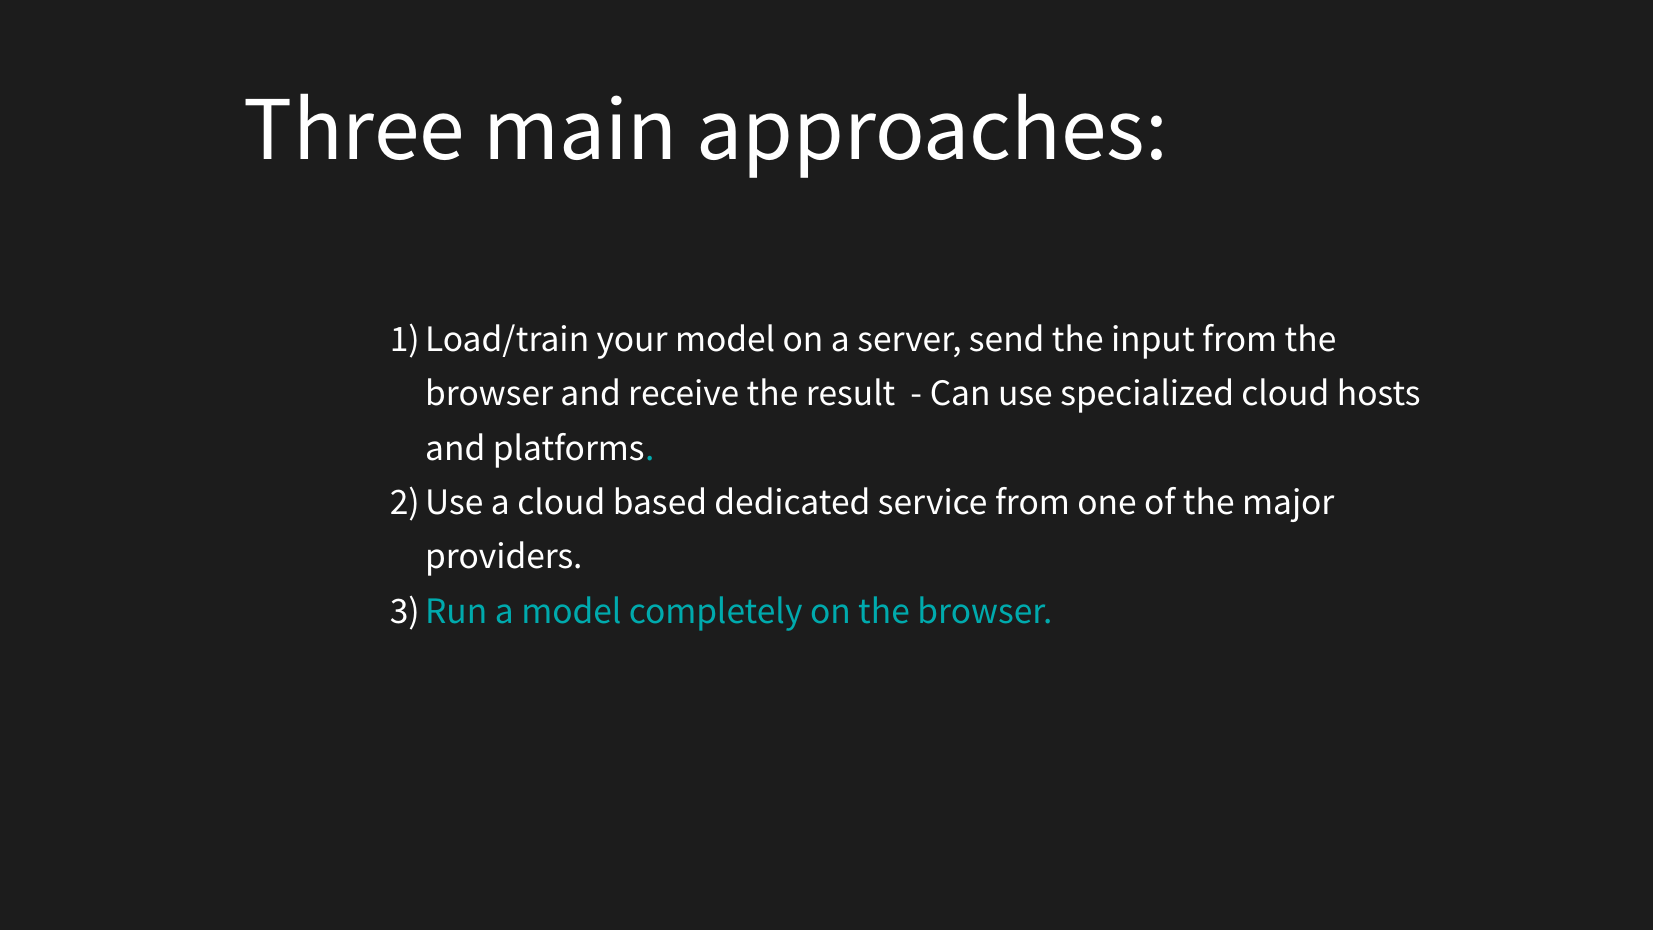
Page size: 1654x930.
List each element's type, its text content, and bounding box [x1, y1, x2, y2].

title Three main approaches: [0, 0, 1534, 301]
text_box Load/train your model on a server, send the input from the browser and receive the result - Can use specialized cloud hosts and platforms. Use a cloud based dedicated service from one of the major providers. Run a model completely on the browser. [375, 300, 1456, 642]
